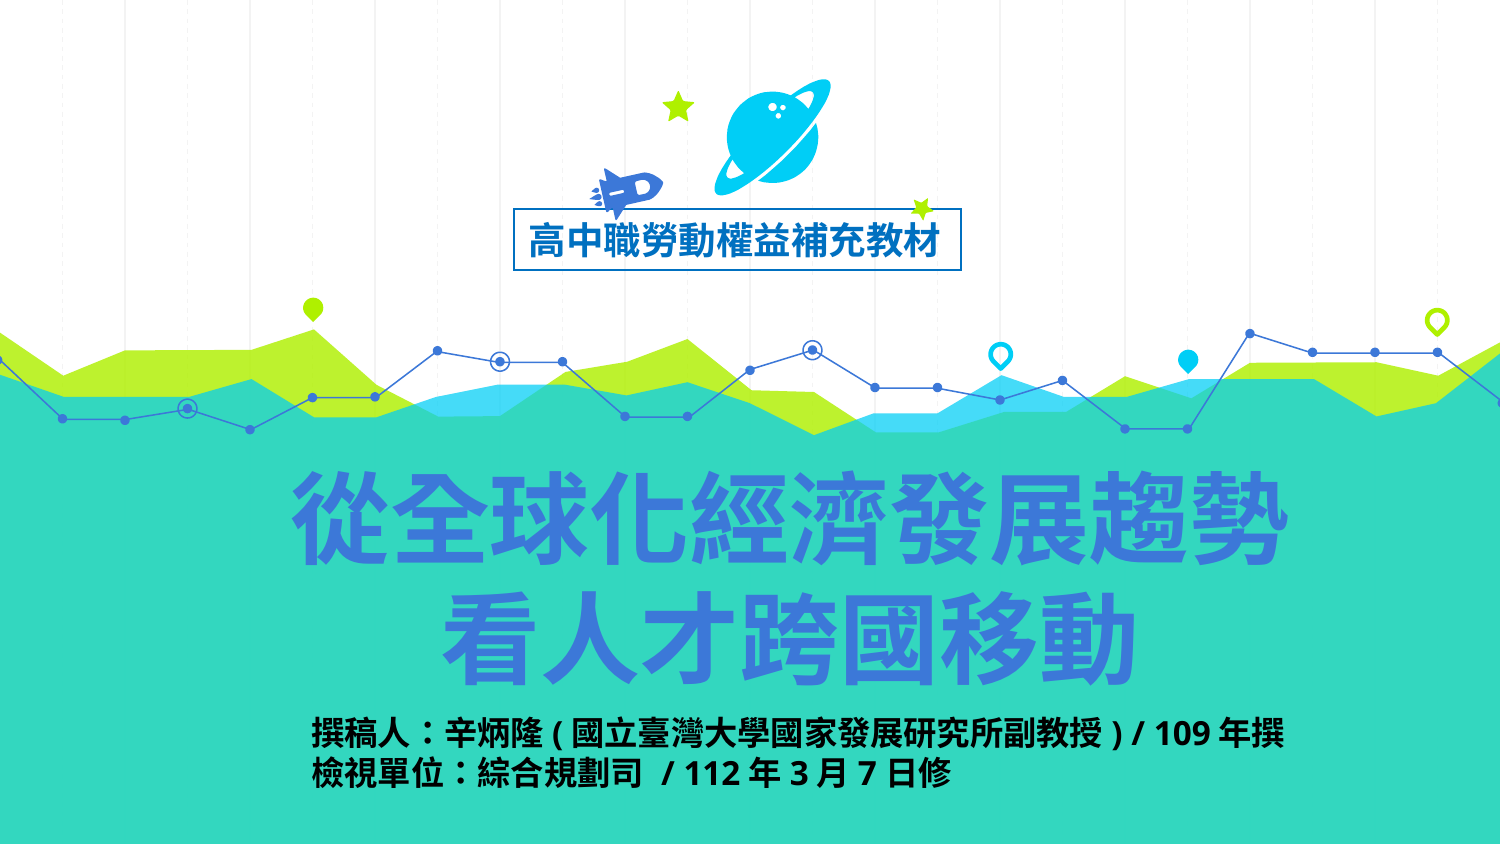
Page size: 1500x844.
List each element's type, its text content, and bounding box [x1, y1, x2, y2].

text_box 撰稿人：辛炳隆(國立臺灣大學國家發展研究所副教授) / 109年撰 檢視單位：綜合規劃司 / 112年3月7日修 [296, 704, 1284, 801]
text_box [758, 122, 819, 183]
text_box [911, 198, 934, 221]
text_box 從全球化經濟發展趨勢 看人才跨國移動 [122, 441, 1458, 678]
text_box [589, 168, 664, 221]
text_box [714, 79, 831, 196]
text_box [662, 91, 695, 122]
text_box 高中職勞動權益補充教材 [513, 209, 961, 270]
